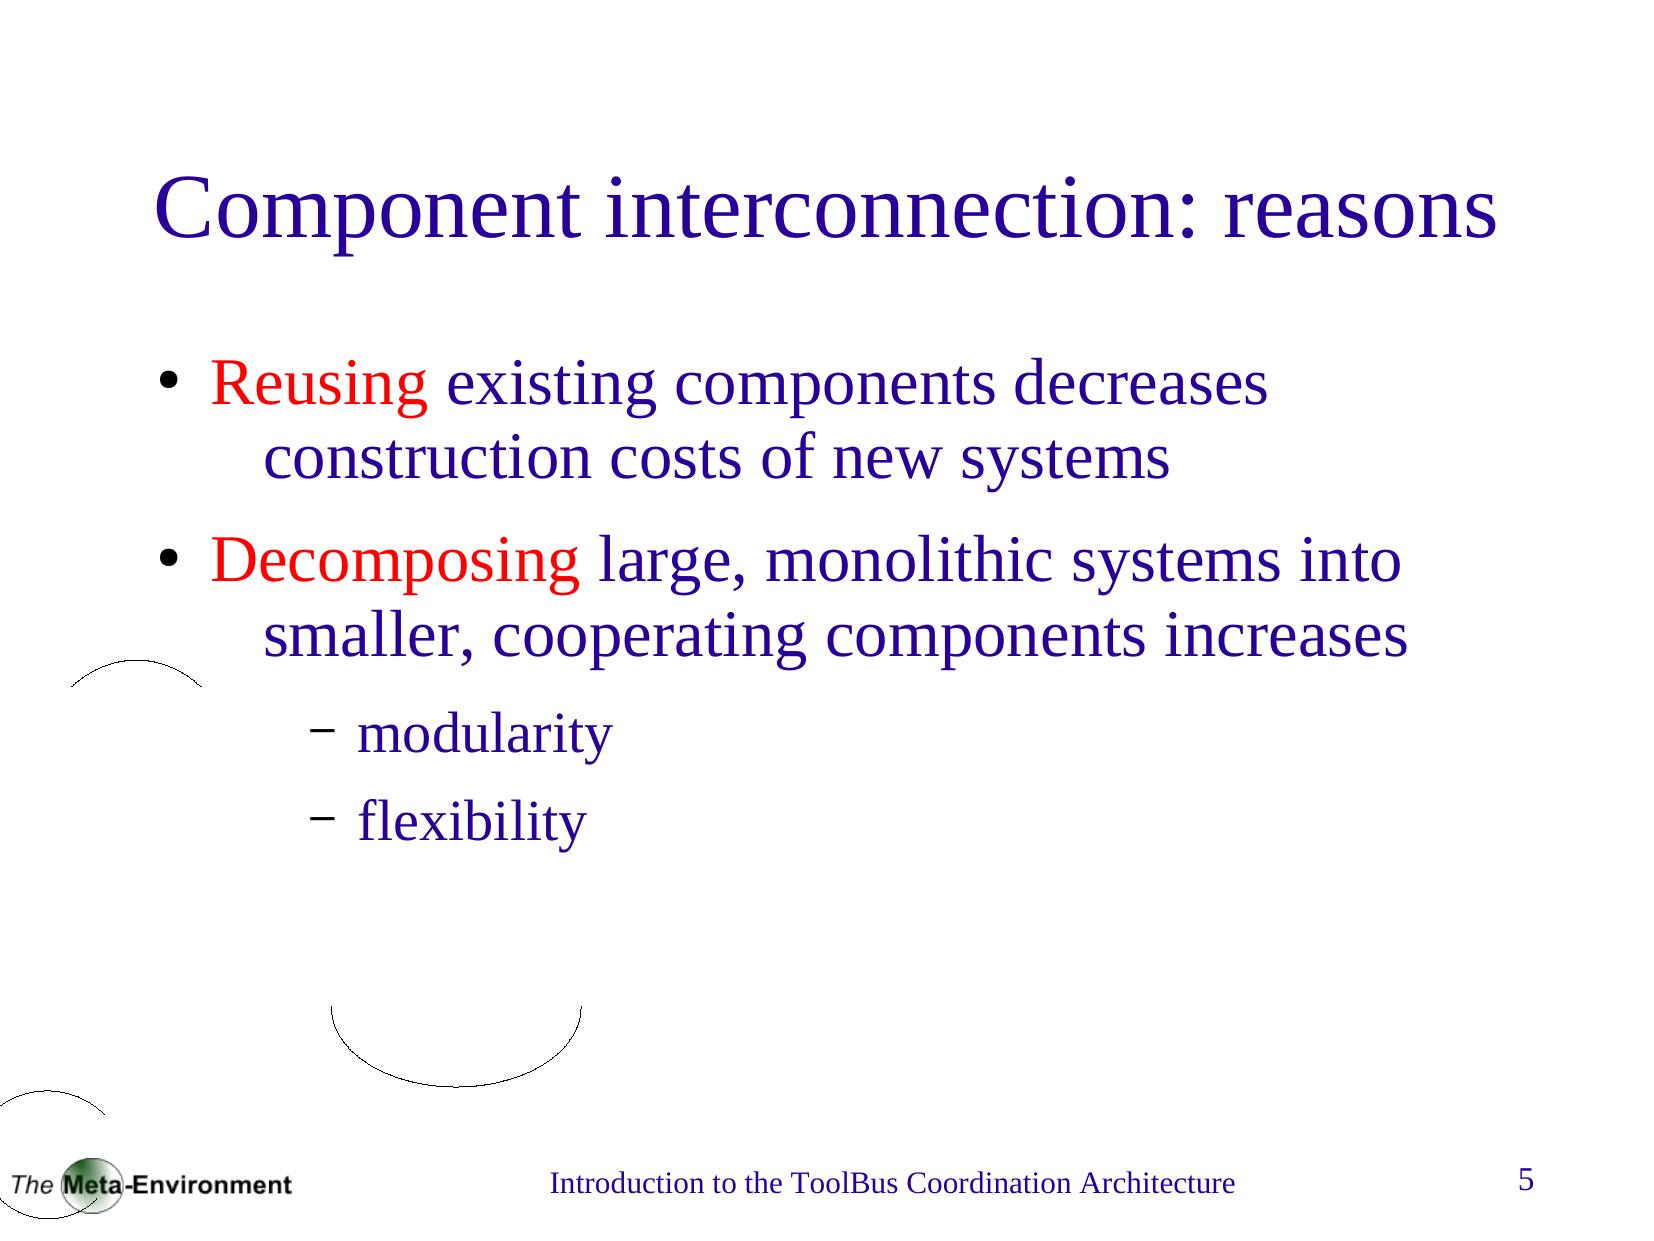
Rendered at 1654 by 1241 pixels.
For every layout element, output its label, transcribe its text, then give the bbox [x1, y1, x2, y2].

list Reusing existing components decreases construction costs of new systems Decomposing large, monolithic systems into smaller, cooperating components increases modularity flexibility [121, 344, 1534, 1127]
picture [12, 1158, 292, 1214]
title Component interconnection: reasons [121, 102, 1534, 311]
